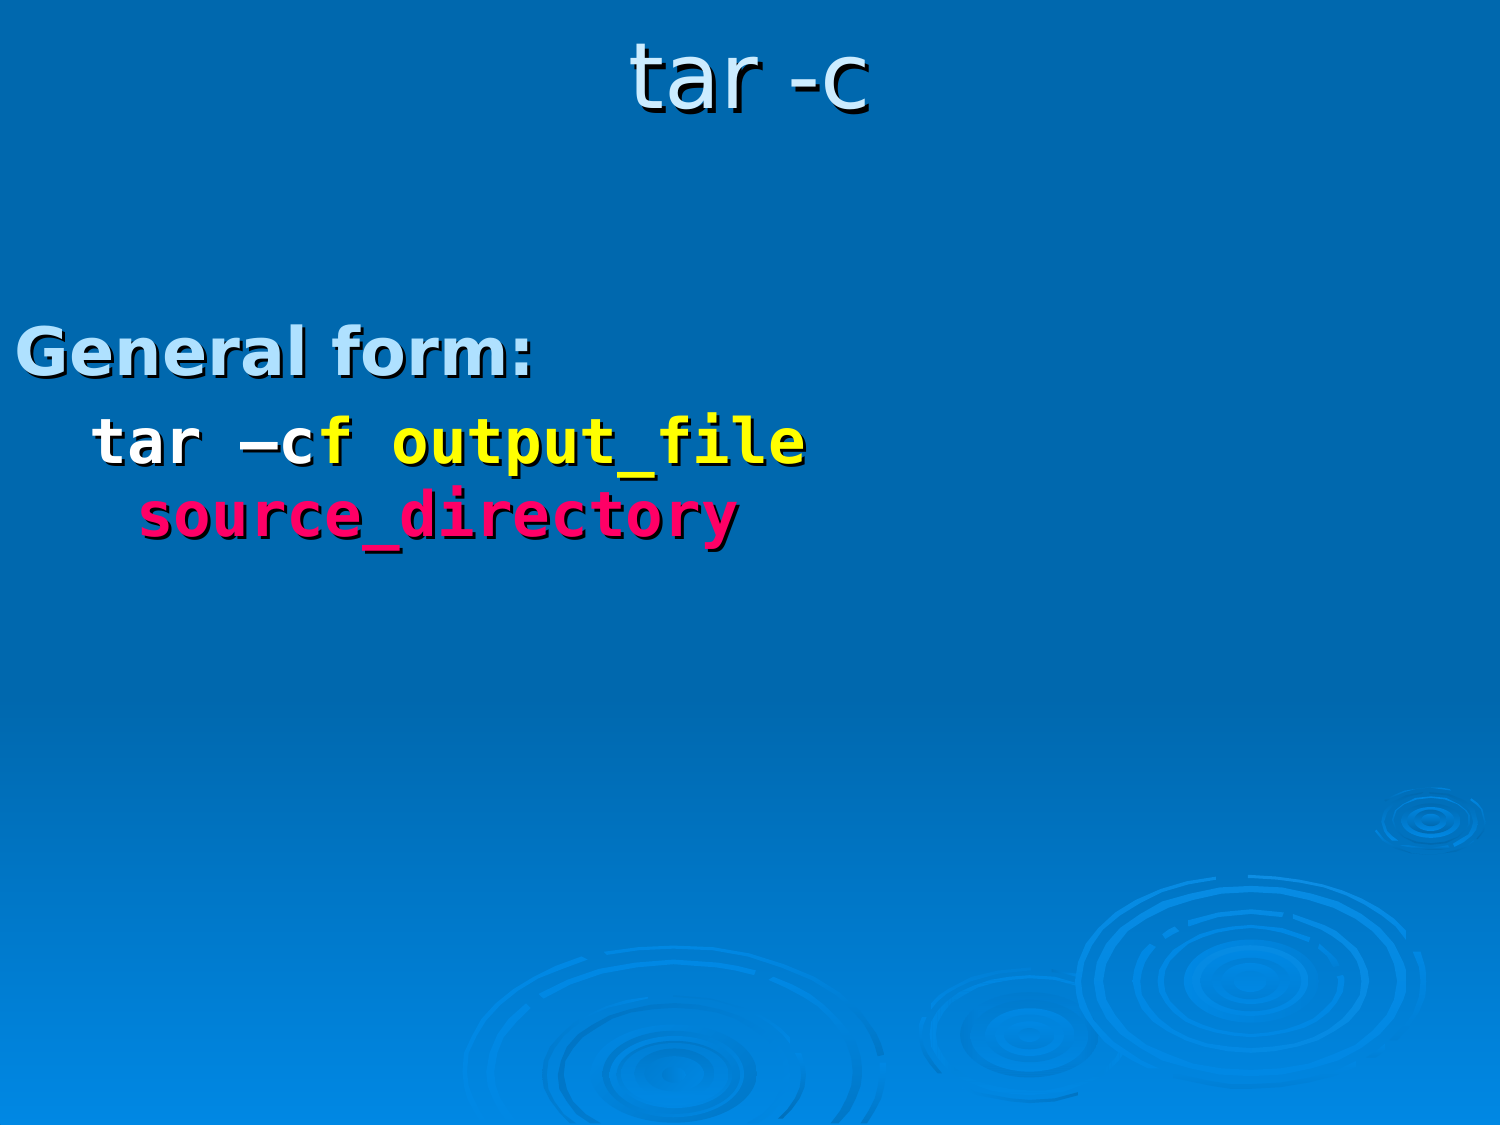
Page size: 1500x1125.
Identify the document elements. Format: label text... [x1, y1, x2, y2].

title tar -c [75, 17, 1426, 141]
list General form: tar –cf output_file source_directory [0, 312, 1463, 1075]
